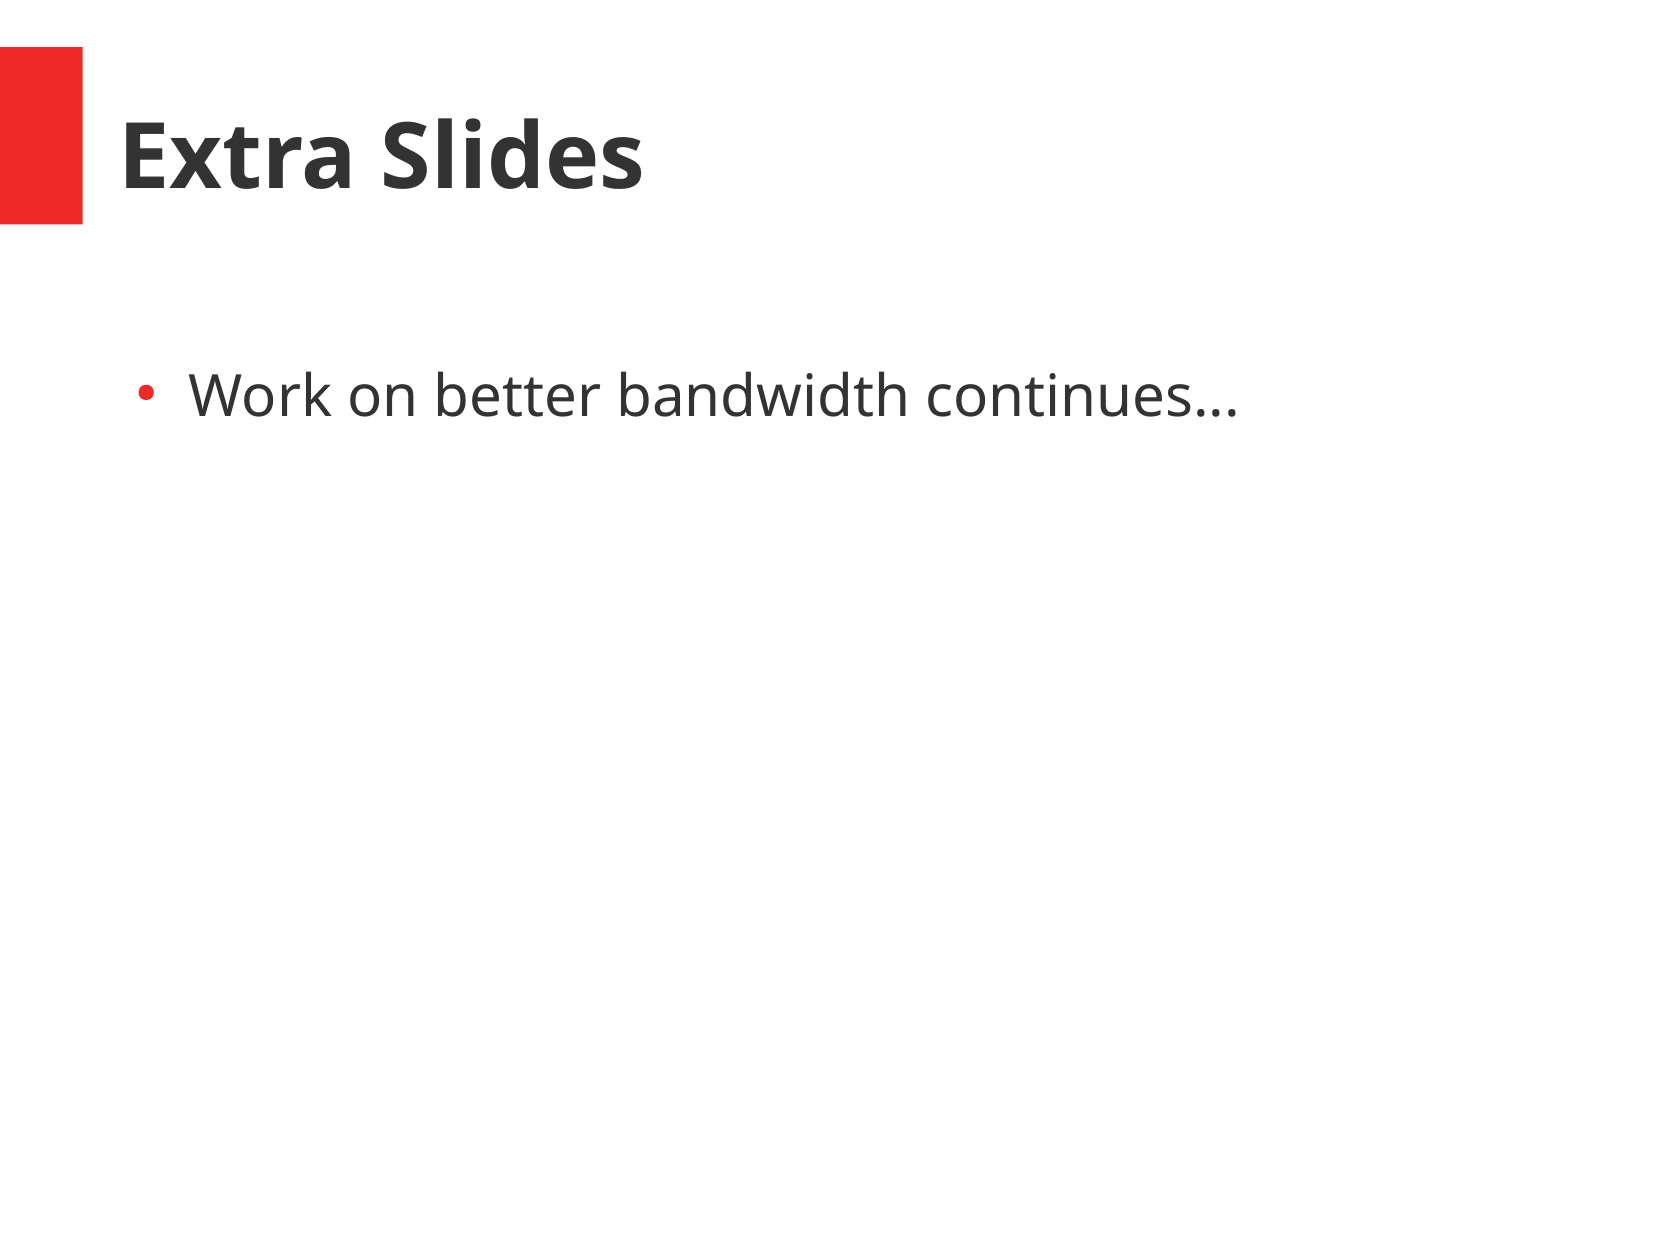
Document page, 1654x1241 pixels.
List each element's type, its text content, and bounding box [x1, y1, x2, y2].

title Extra Slides [118, 49, 1571, 257]
list Work on better bandwidth continues... [118, 354, 1536, 1074]
